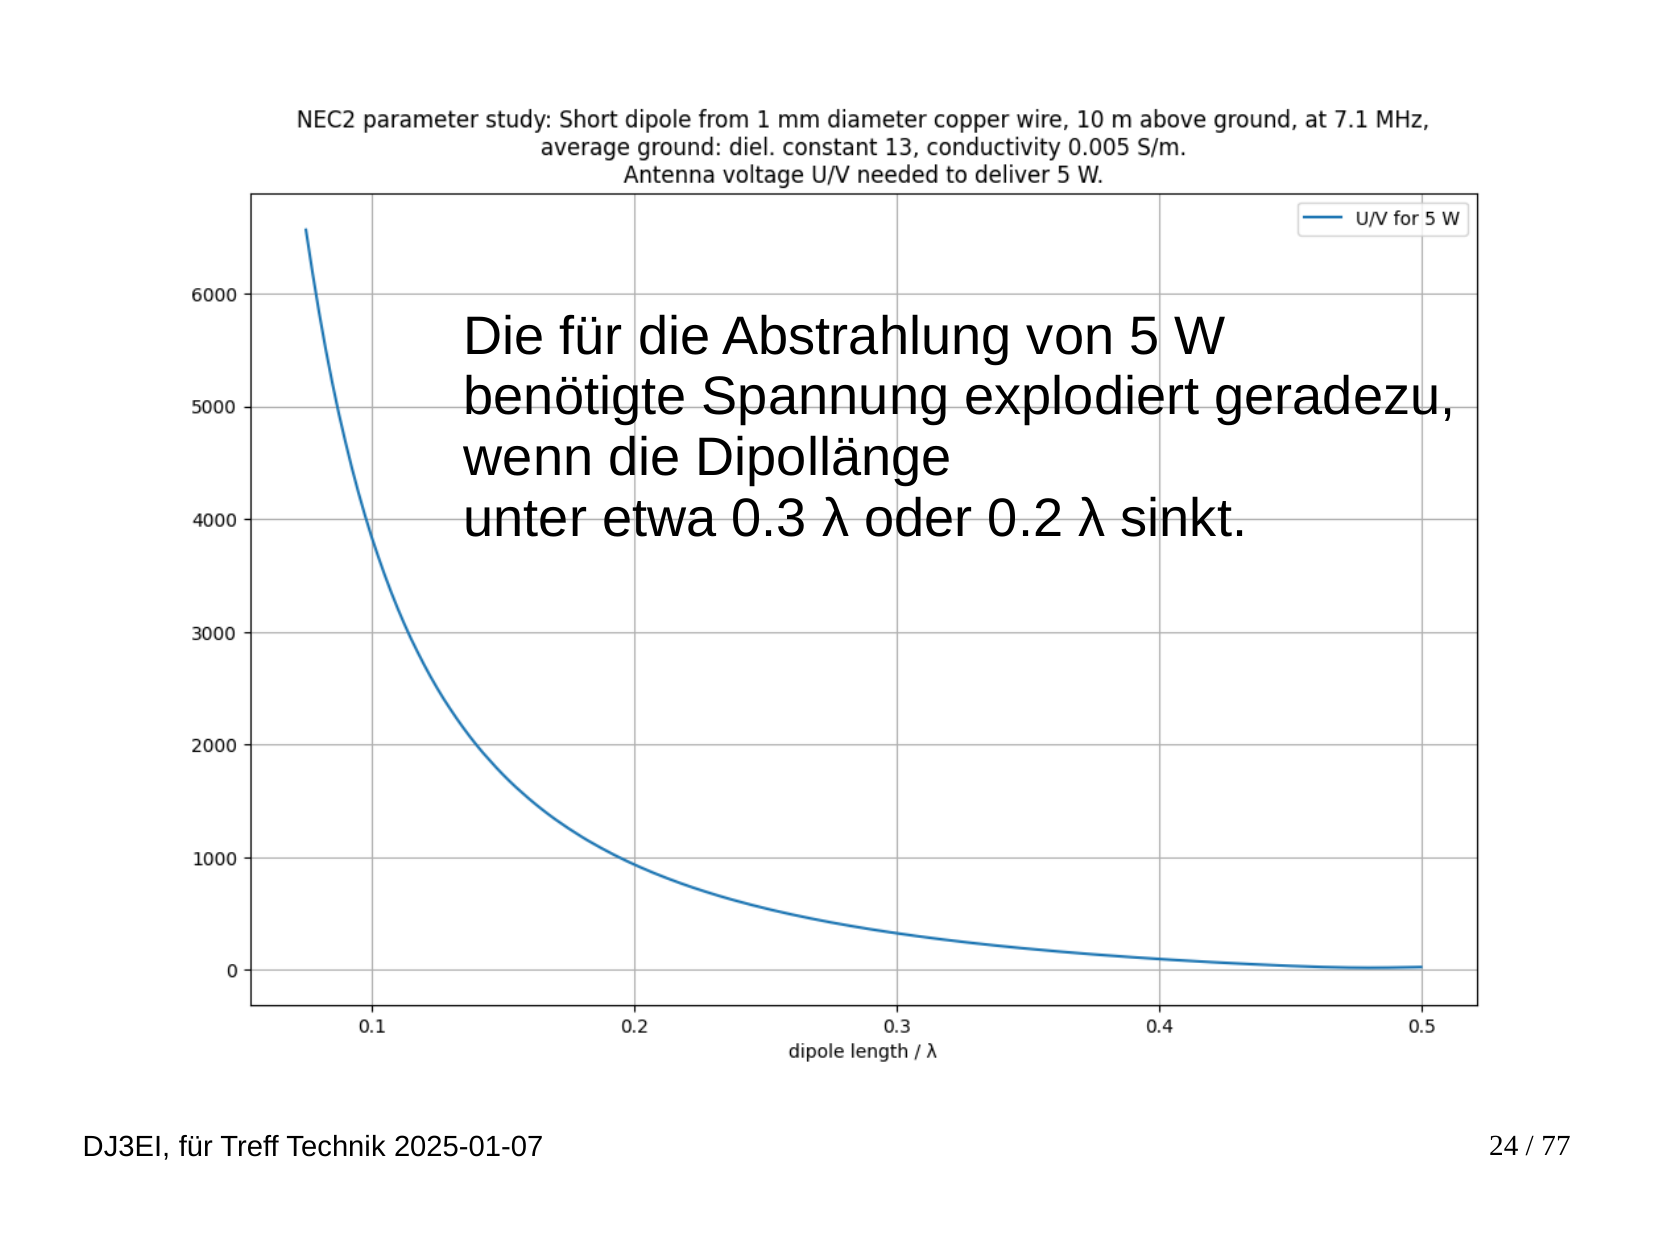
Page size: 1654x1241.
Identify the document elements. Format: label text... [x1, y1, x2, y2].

text_box Die für die Abstrahlung von 5 W benötigte Spannung explodiert geradezu, wenn die Dipollänge unter etwa 0.3 λ oder 0.2 λ sinkt. [448, 298, 1473, 556]
picture [178, 96, 1489, 1075]
